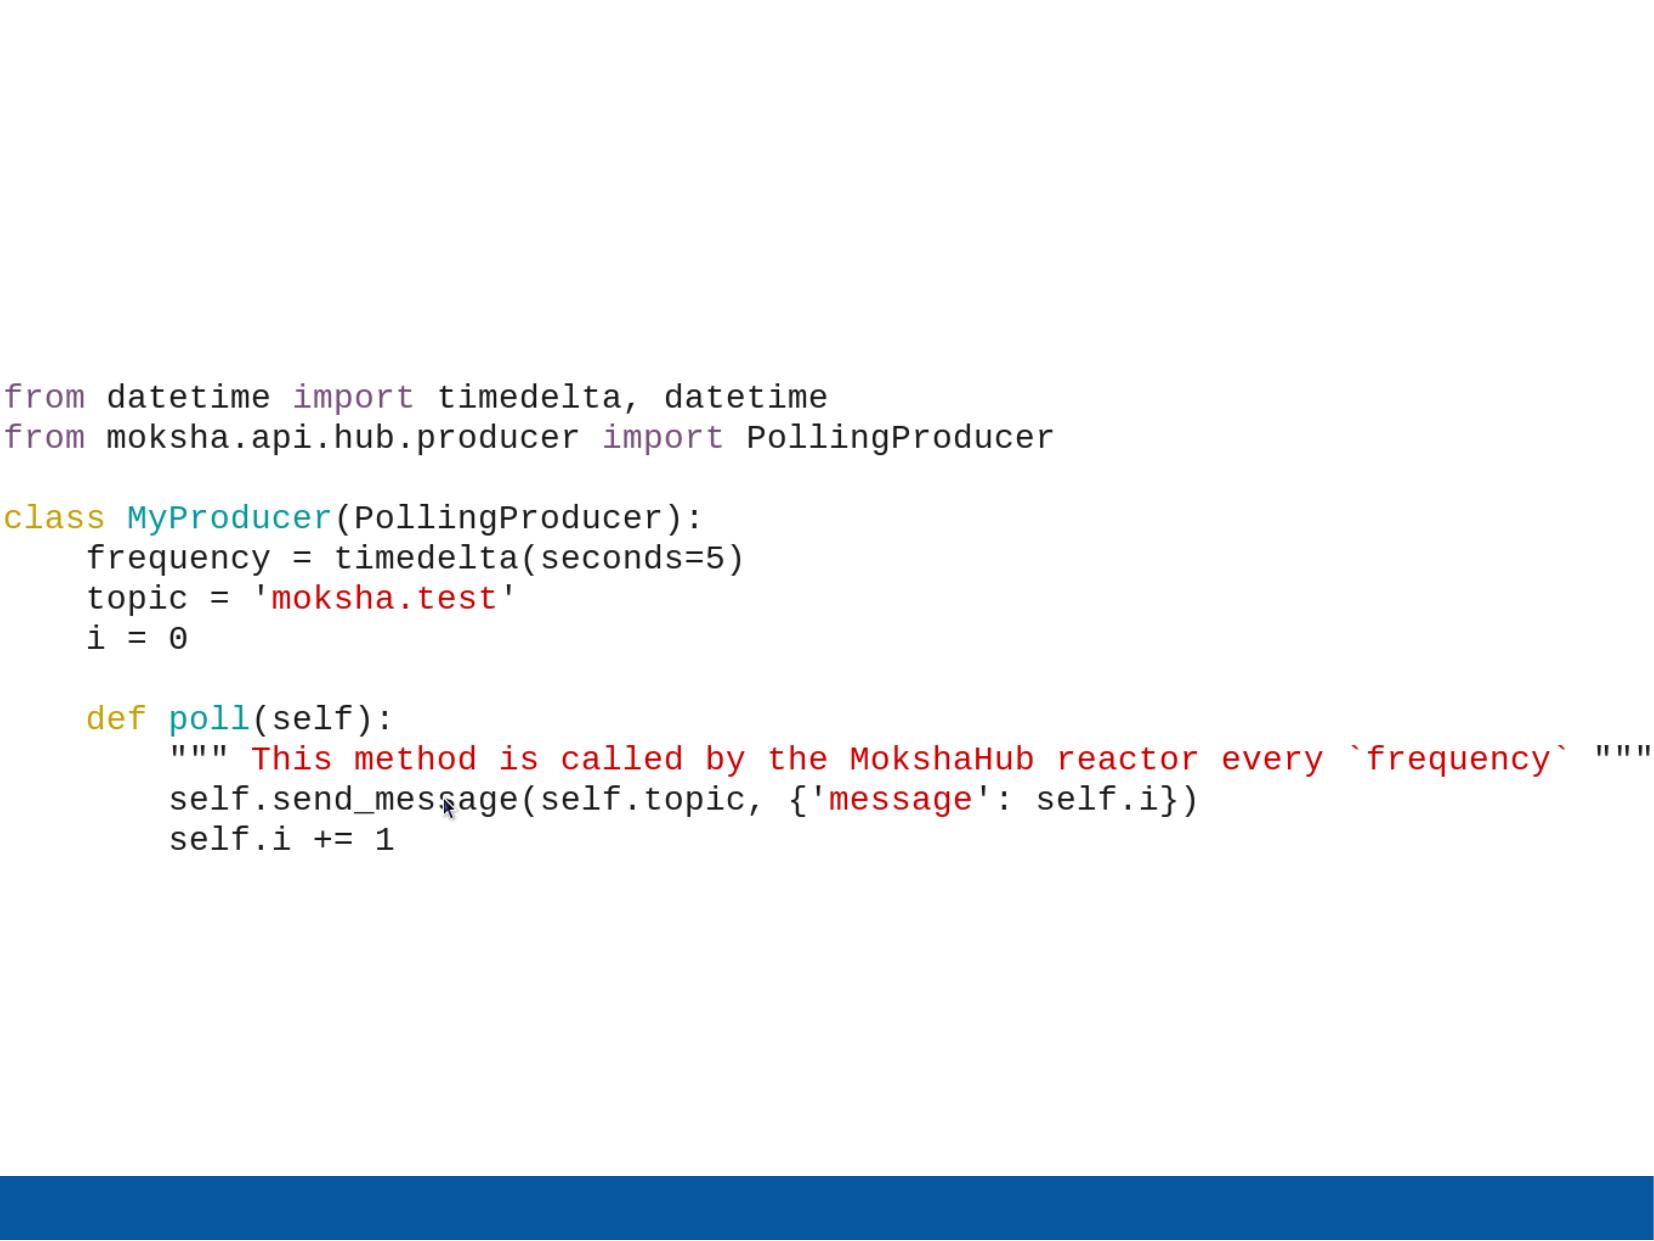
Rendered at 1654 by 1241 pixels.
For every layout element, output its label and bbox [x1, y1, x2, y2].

picture [0, 1176, 1654, 1240]
picture [2, 370, 1654, 867]
